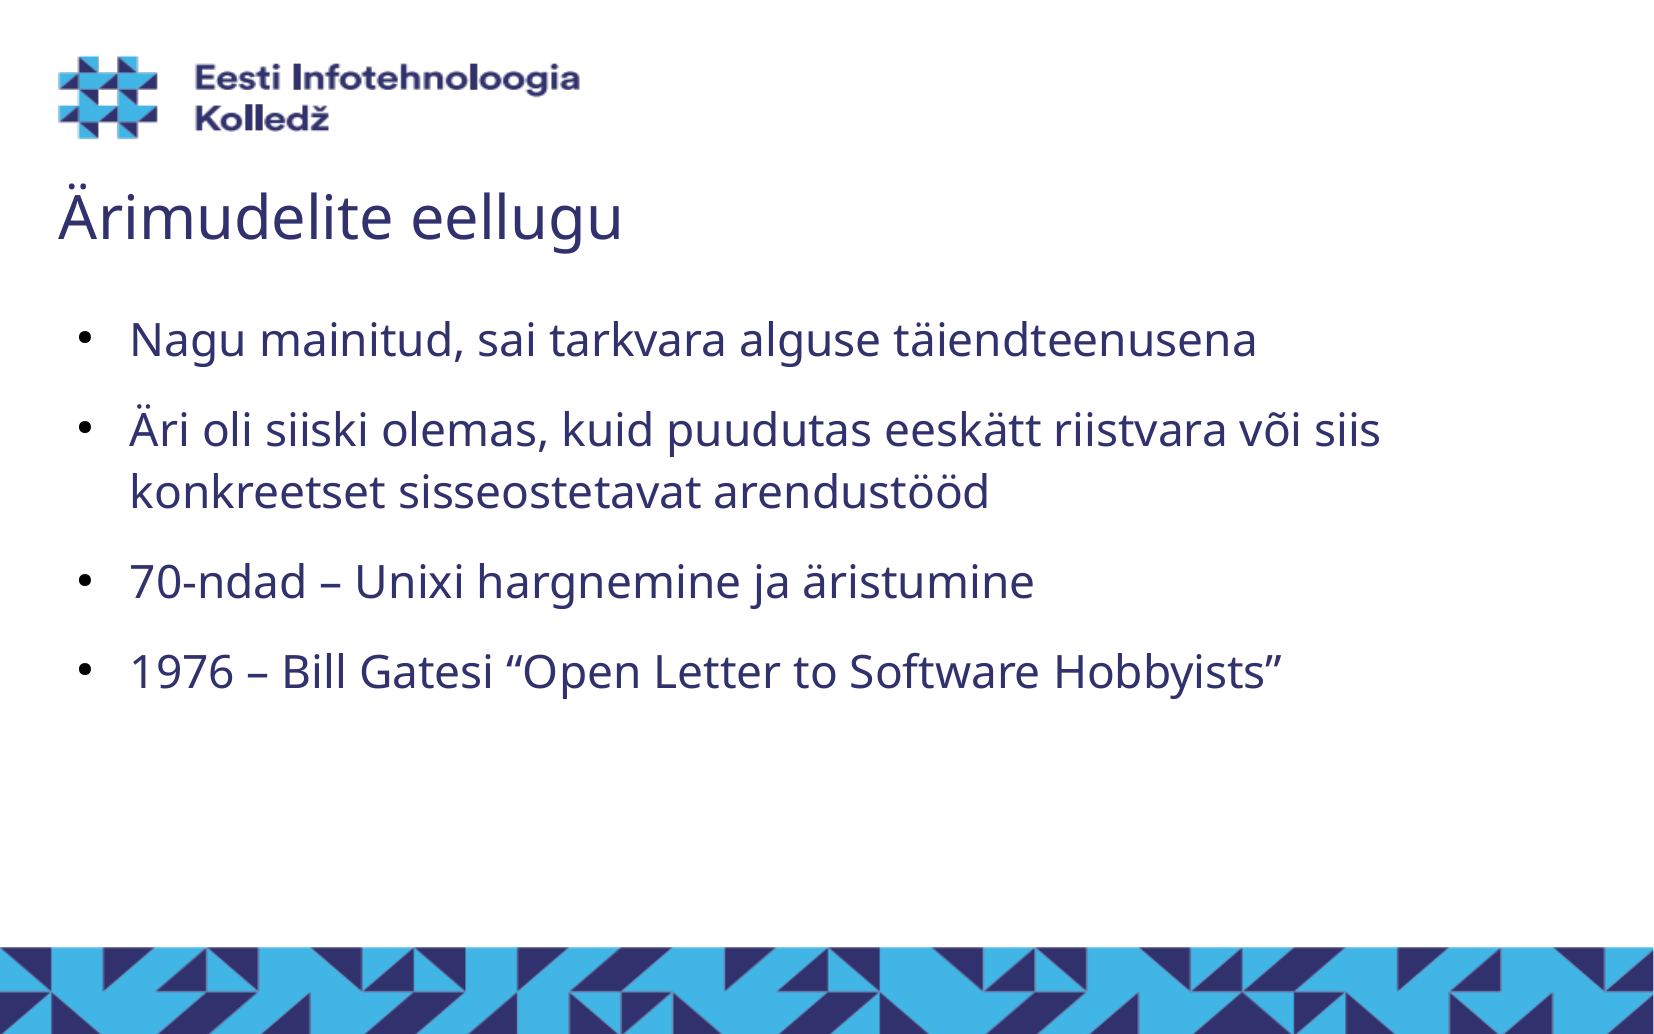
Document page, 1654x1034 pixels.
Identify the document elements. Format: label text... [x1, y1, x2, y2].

list Nagu mainitud, sai tarkvara alguse täiendteenusena Äri oli siiski olemas, kuid puudutas eeskätt riistvara või siis konkreetset sisseostetavat arendustööd 70-ndad – Unixi hargnemine ja äristumine 1976 – Bill Gatesi “Open Letter to Software Hobbyists” [59, 307, 1607, 945]
title Ärimudelite eellugu [59, 129, 1571, 303]
